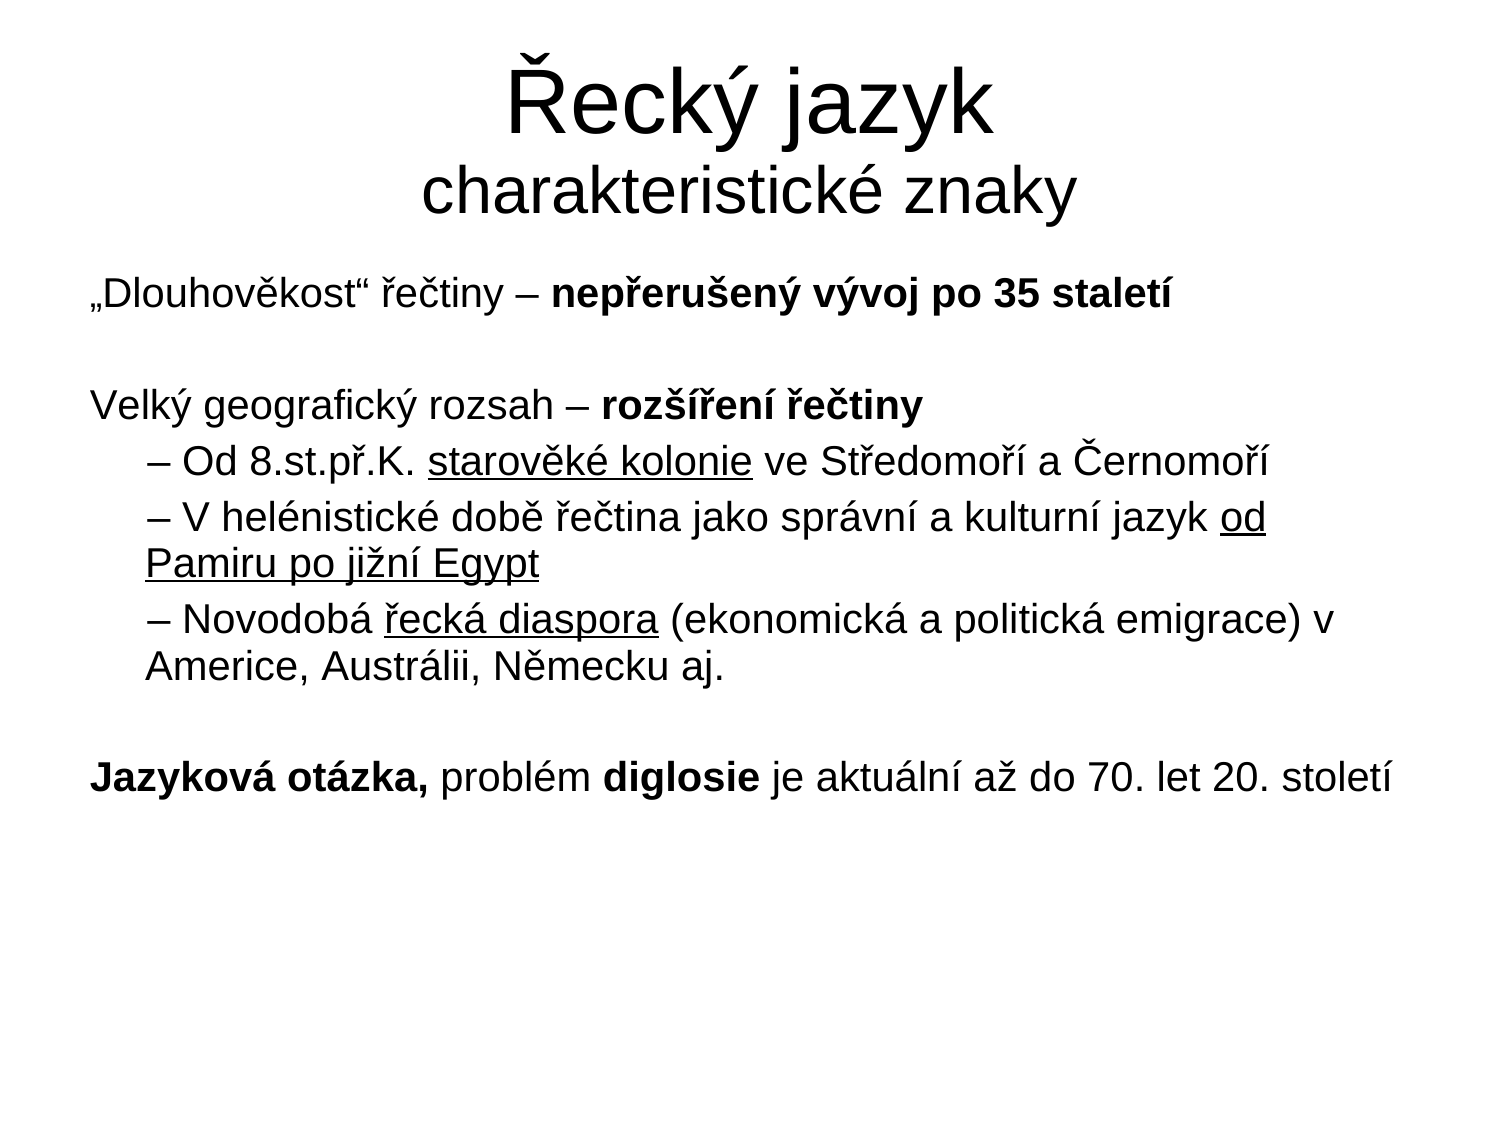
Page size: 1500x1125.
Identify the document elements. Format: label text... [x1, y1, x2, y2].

title Řecký jazyk charakteristické znaky [75, 42, 1426, 236]
list „Dlouhověkost“ řečtiny – nepřerušený vývoj po 35 staletí Velký geografický rozsah – rozšíření řečtiny – Od 8.st.př.K. starověké kolonie ve Středomoří a Černomoří – V helénistické době řečtina jako správní a kulturní jazyk od Pamiru po jižní Egypt – Novodobá řecká diaspora (ekonomická a politická emigrace) v Americe, Austrálii, Německu aj. Jazyková otázka, problém diglosie je aktuální až do 70. let 20. století [75, 262, 1426, 1006]
